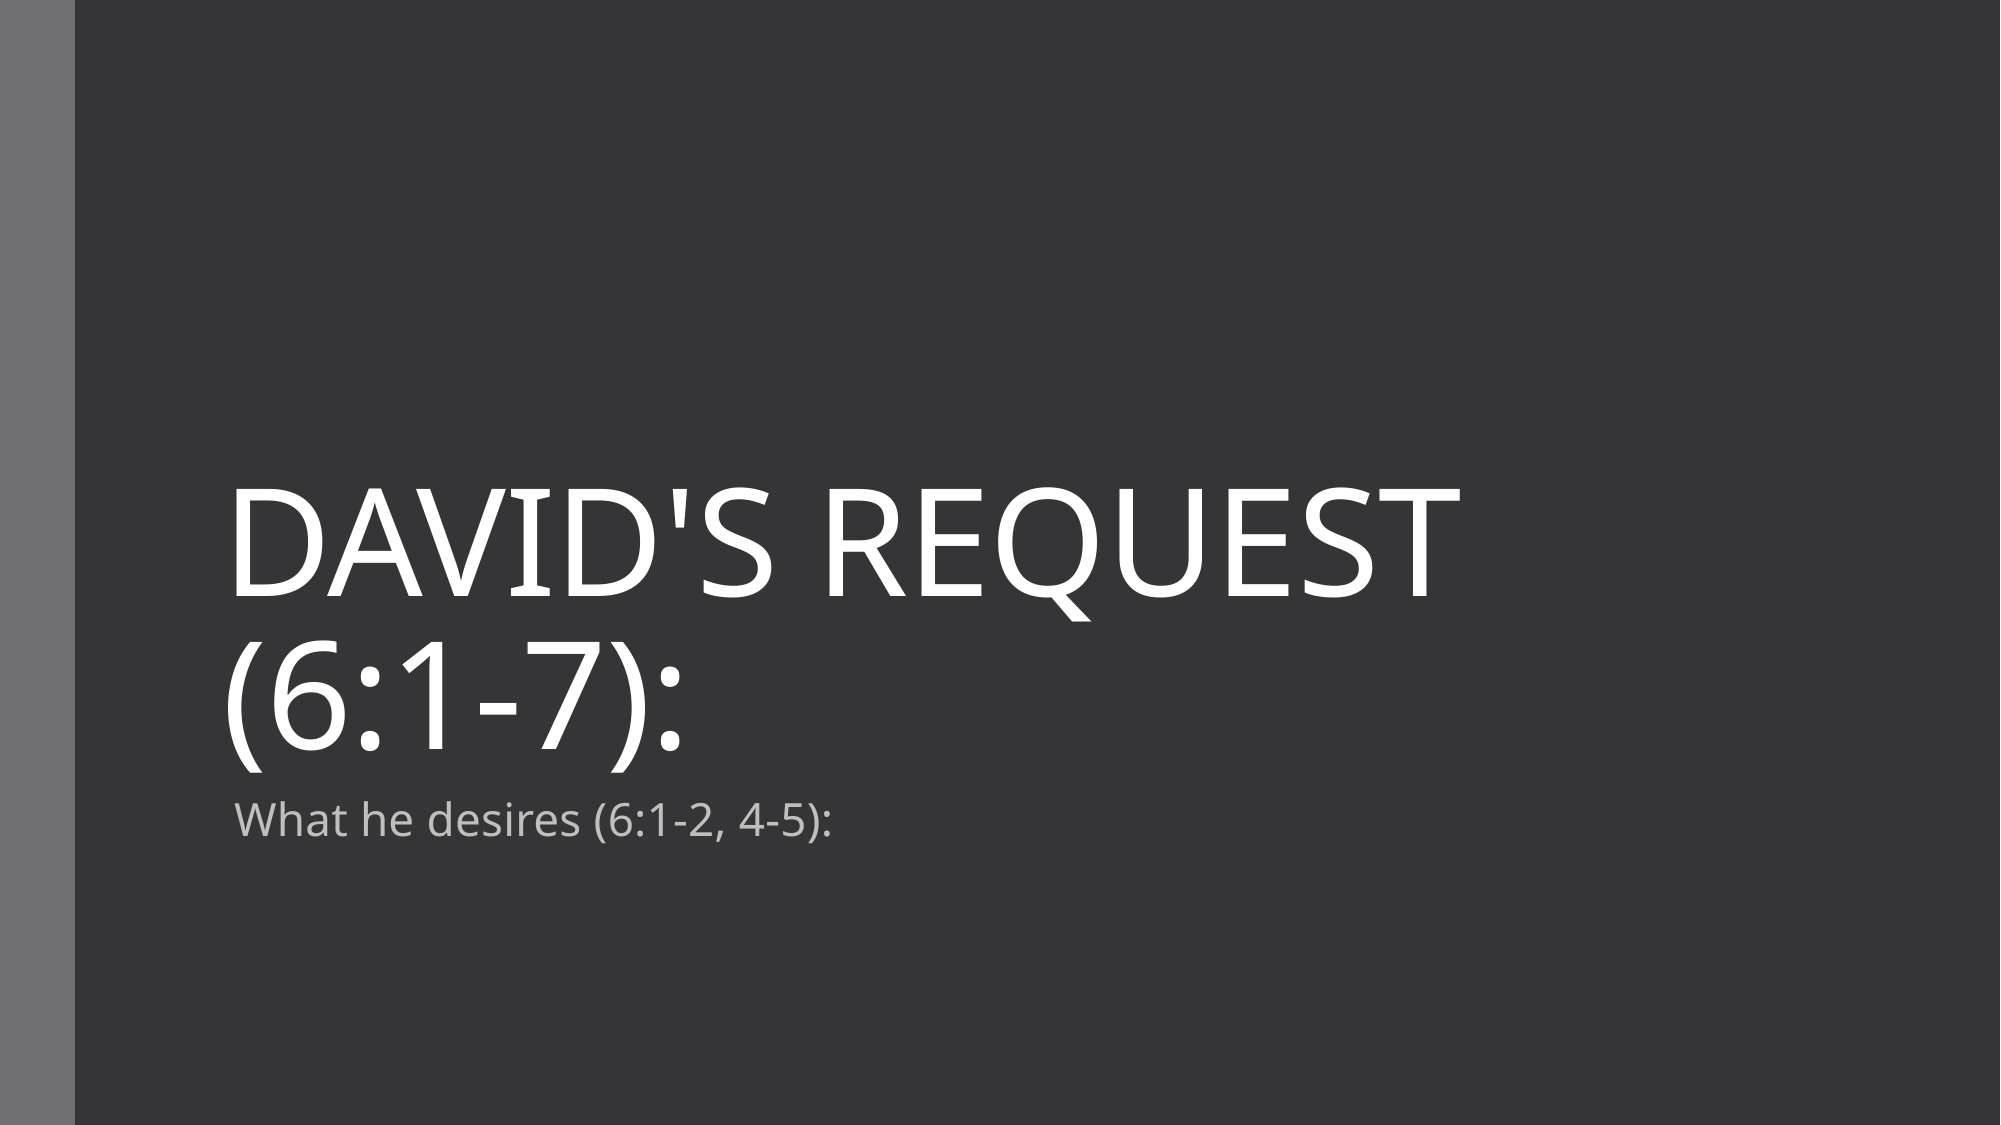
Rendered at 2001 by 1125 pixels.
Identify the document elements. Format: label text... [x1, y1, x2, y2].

title DAVID'S REQUEST (6:1-7): [206, 124, 1752, 787]
subtitle What he desires (6:1-2, 4-5): [206, 787, 1752, 1066]
